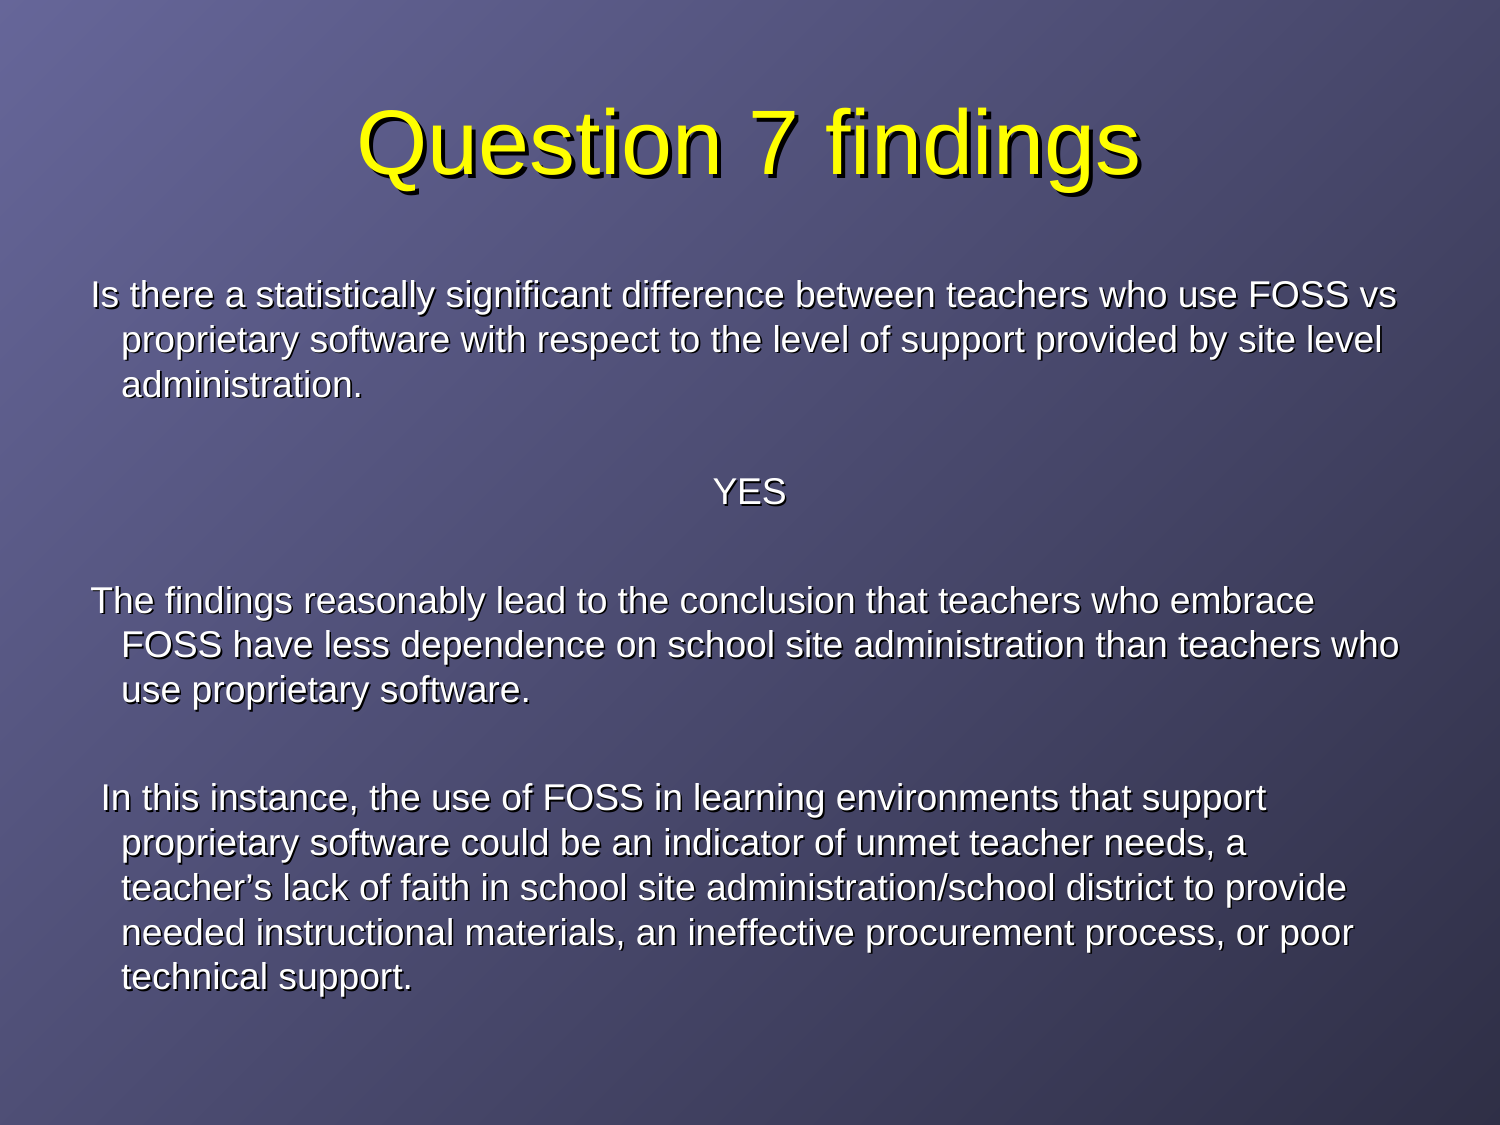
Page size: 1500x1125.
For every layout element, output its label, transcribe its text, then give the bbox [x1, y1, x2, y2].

list Is there a statistically significant difference between teachers who use FOSS vs proprietary software with respect to the level of support provided by site level administration. YES The findings reasonably lead to the conclusion that teachers who embrace FOSS have less dependence on school site administration than teachers who use proprietary software. In this instance, the use of FOSS in learning environments that support proprietary software could be an indicator of unmet teacher needs, a teacher’s lack of faith in school site administration/school district to provide needed instructional materials, an ineffective procurement process, or poor technical support. [75, 262, 1424, 1005]
title Question 7 findings [75, 45, 1424, 232]
